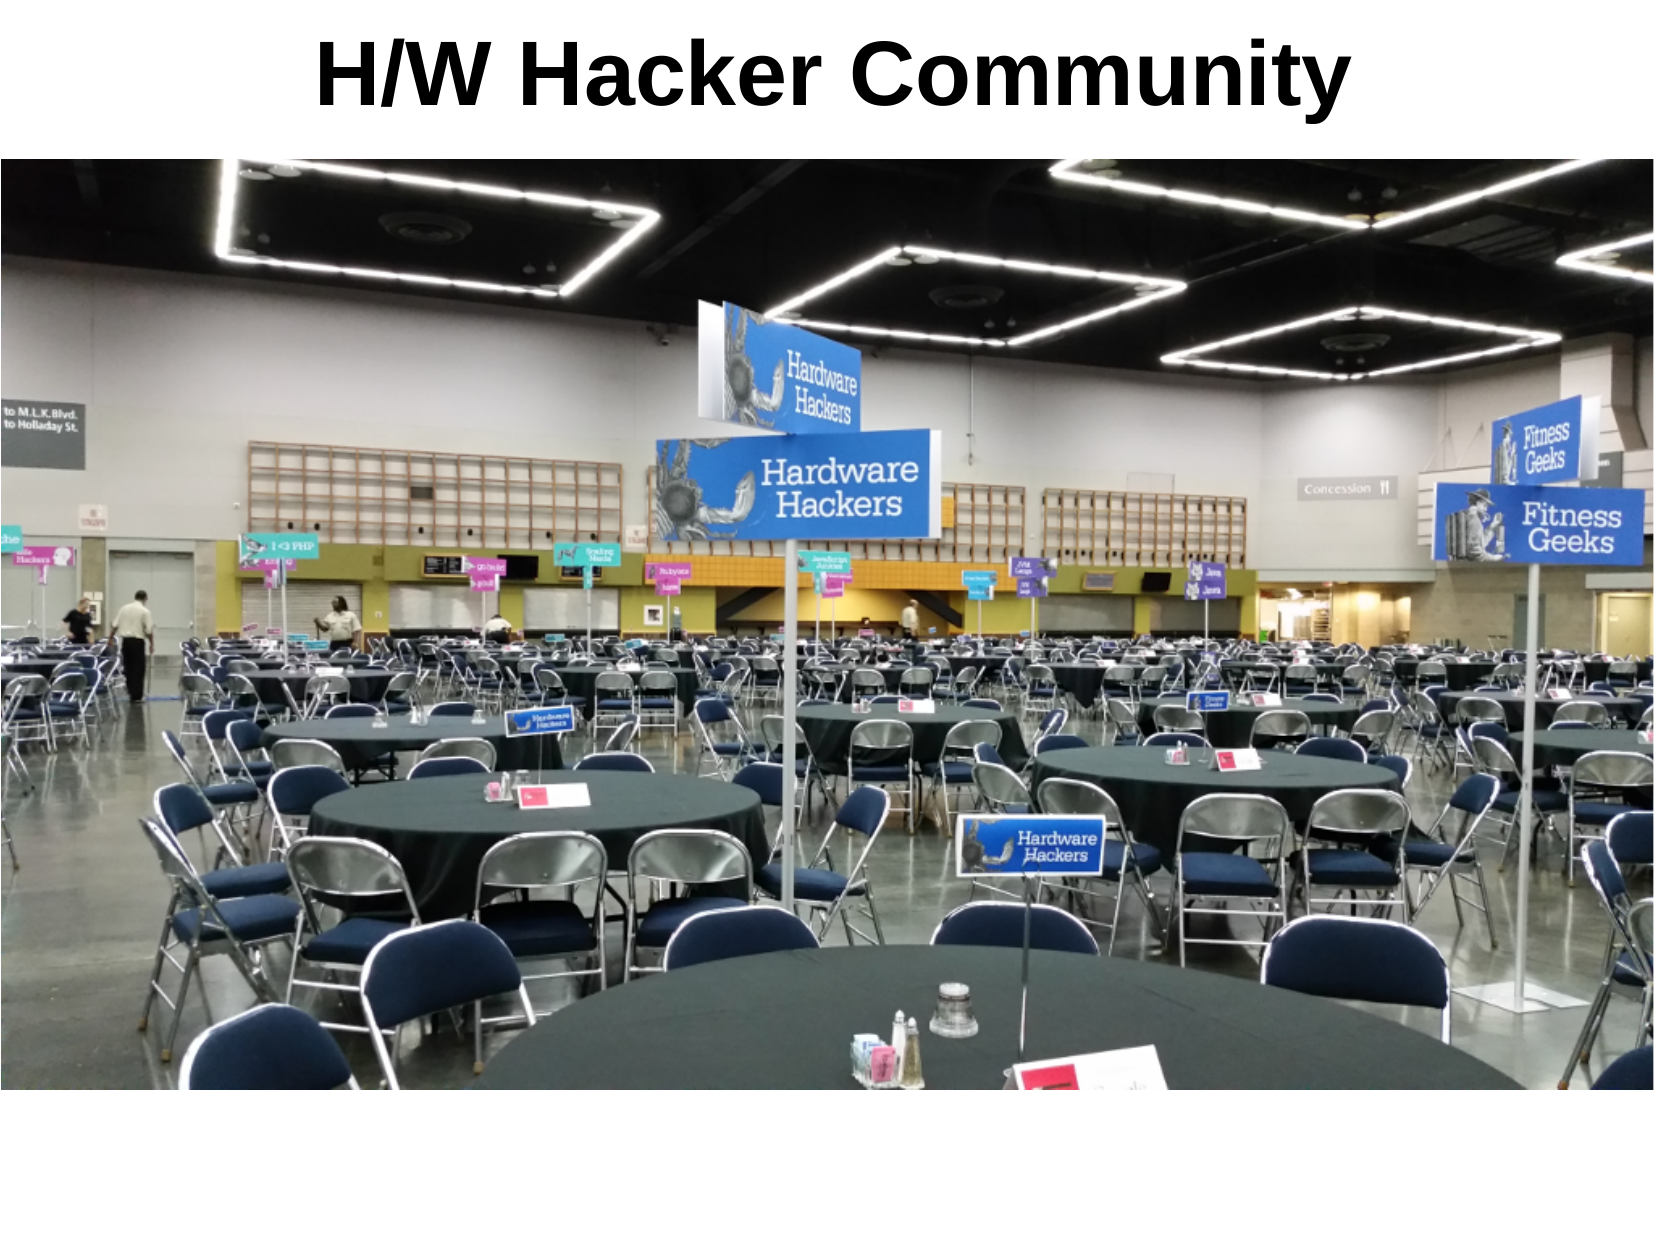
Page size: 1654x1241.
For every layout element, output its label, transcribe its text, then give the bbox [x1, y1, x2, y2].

title H/W Hacker Community [90, 0, 1579, 178]
picture [1, 159, 1654, 1090]
